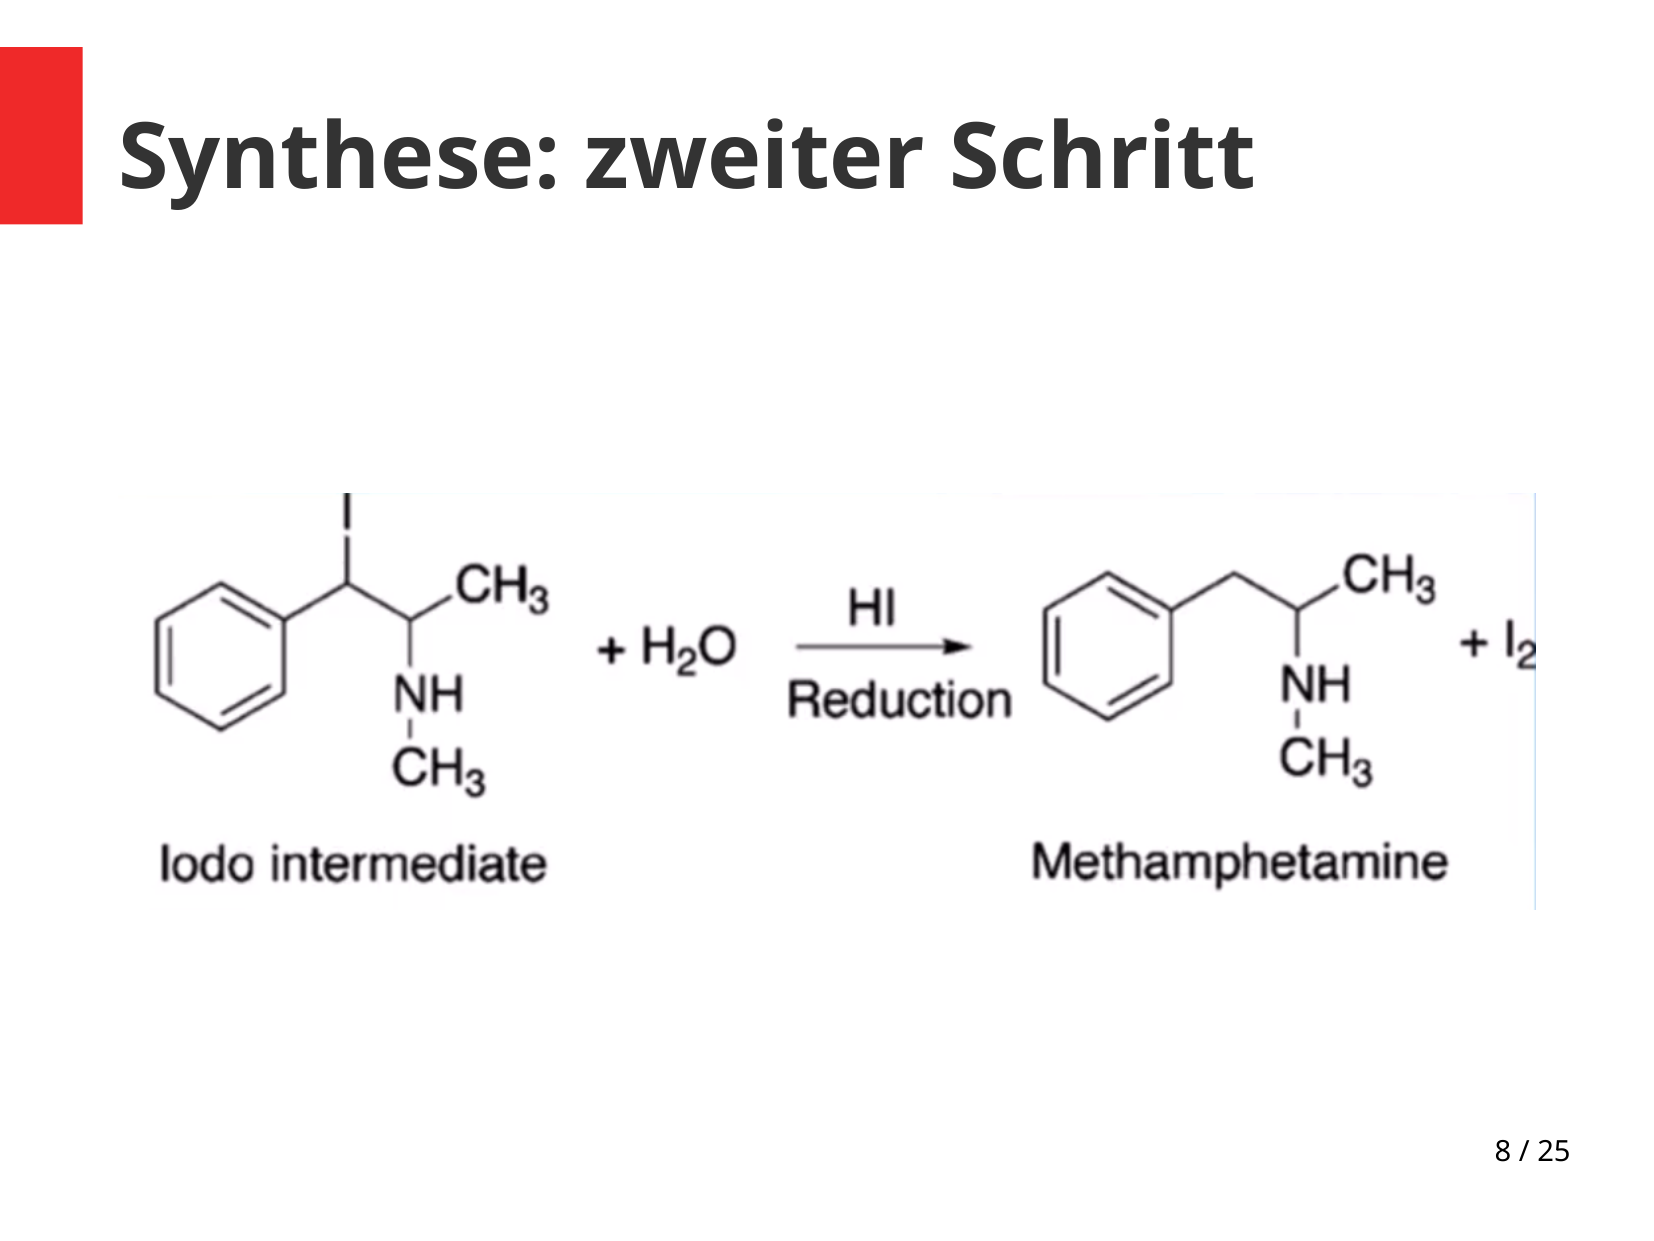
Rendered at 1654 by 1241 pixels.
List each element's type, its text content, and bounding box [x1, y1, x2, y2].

title Synthese: zweiter Schritt [118, 49, 1571, 257]
picture [118, 493, 1536, 910]
